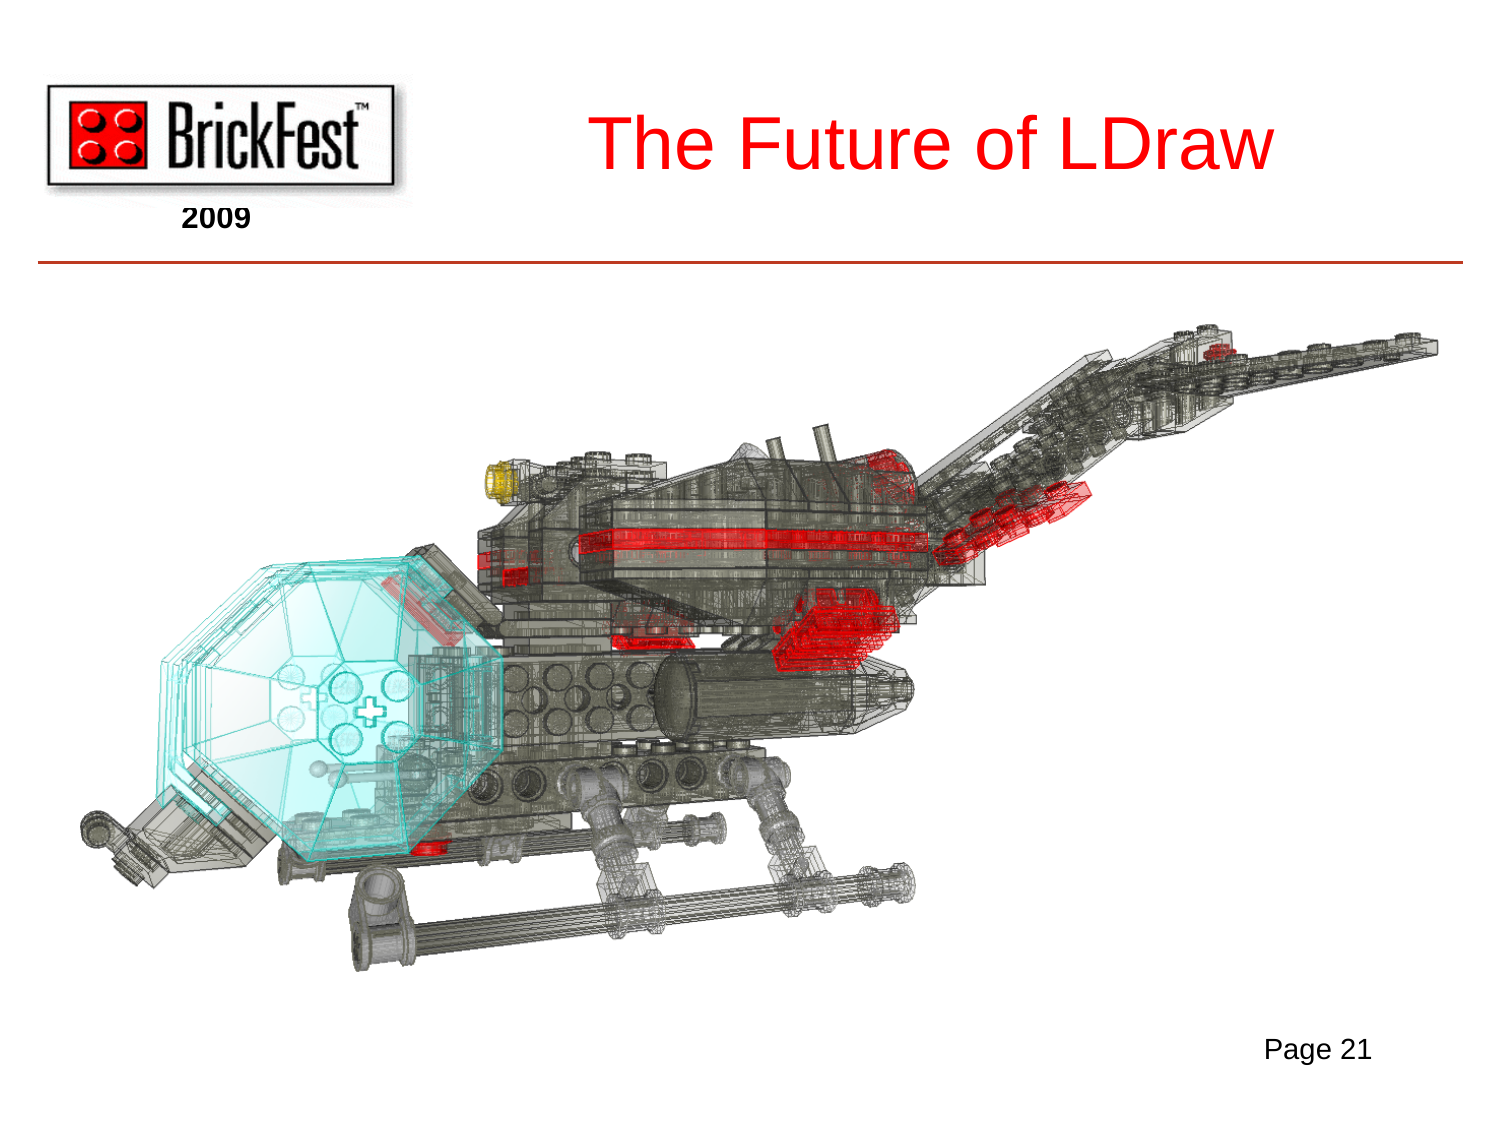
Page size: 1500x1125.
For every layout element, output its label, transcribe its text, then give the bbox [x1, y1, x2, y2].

chart [75, 303, 1450, 984]
title The Future of LDraw [412, 49, 1450, 238]
picture [35, 74, 412, 208]
